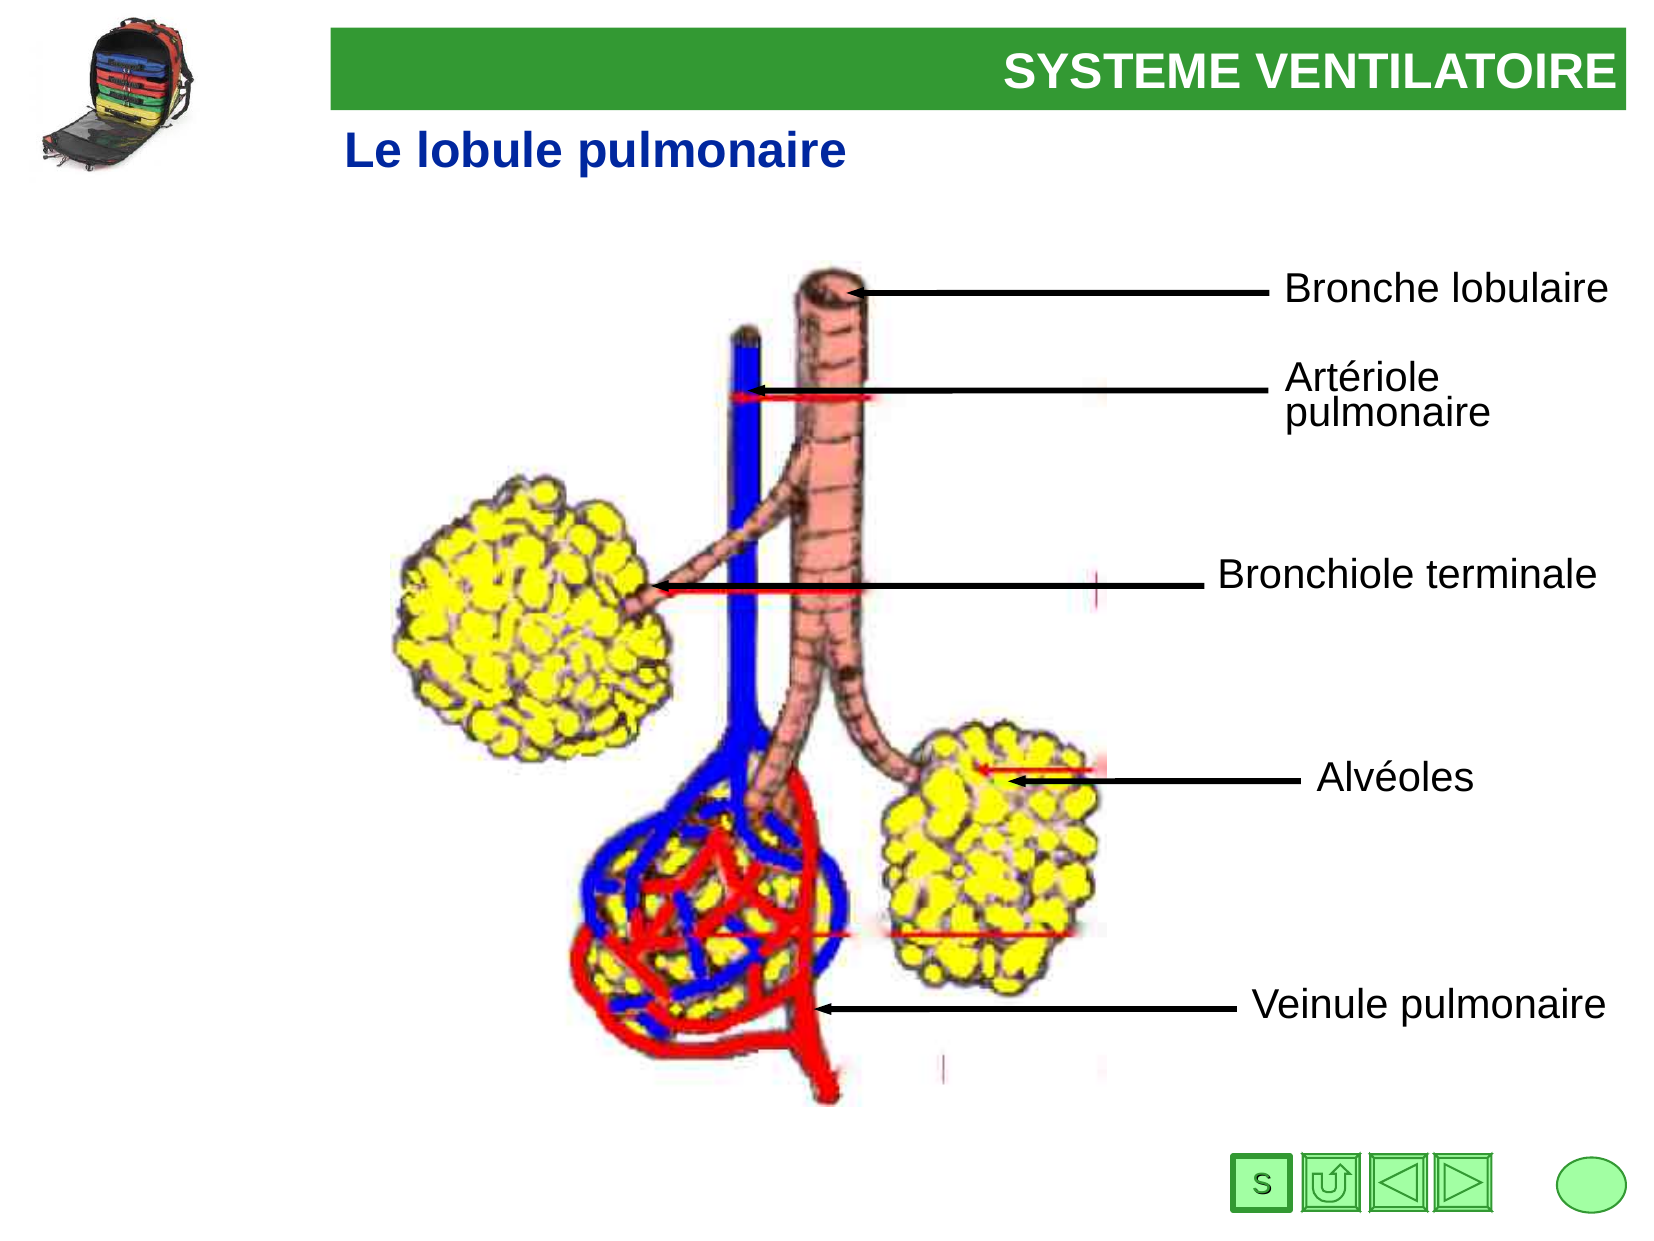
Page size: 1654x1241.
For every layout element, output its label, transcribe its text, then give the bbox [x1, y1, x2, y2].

text_box Alvéoles [1301, 755, 1509, 824]
text_box Bronchiole terminale [1202, 553, 1654, 622]
text_box Veinule pulmonaire [1236, 983, 1654, 1052]
picture [29, 5, 201, 183]
text_box Artériole pulmonaire [1270, 355, 1654, 463]
text_box [1556, 1157, 1626, 1213]
picture [390, 260, 1107, 1107]
title SYSTEME VENTILATOIRE [331, 35, 1619, 107]
text_box Bronche lobulaire [1269, 267, 1654, 336]
title Le lobule pulmonaire [329, 110, 1625, 194]
